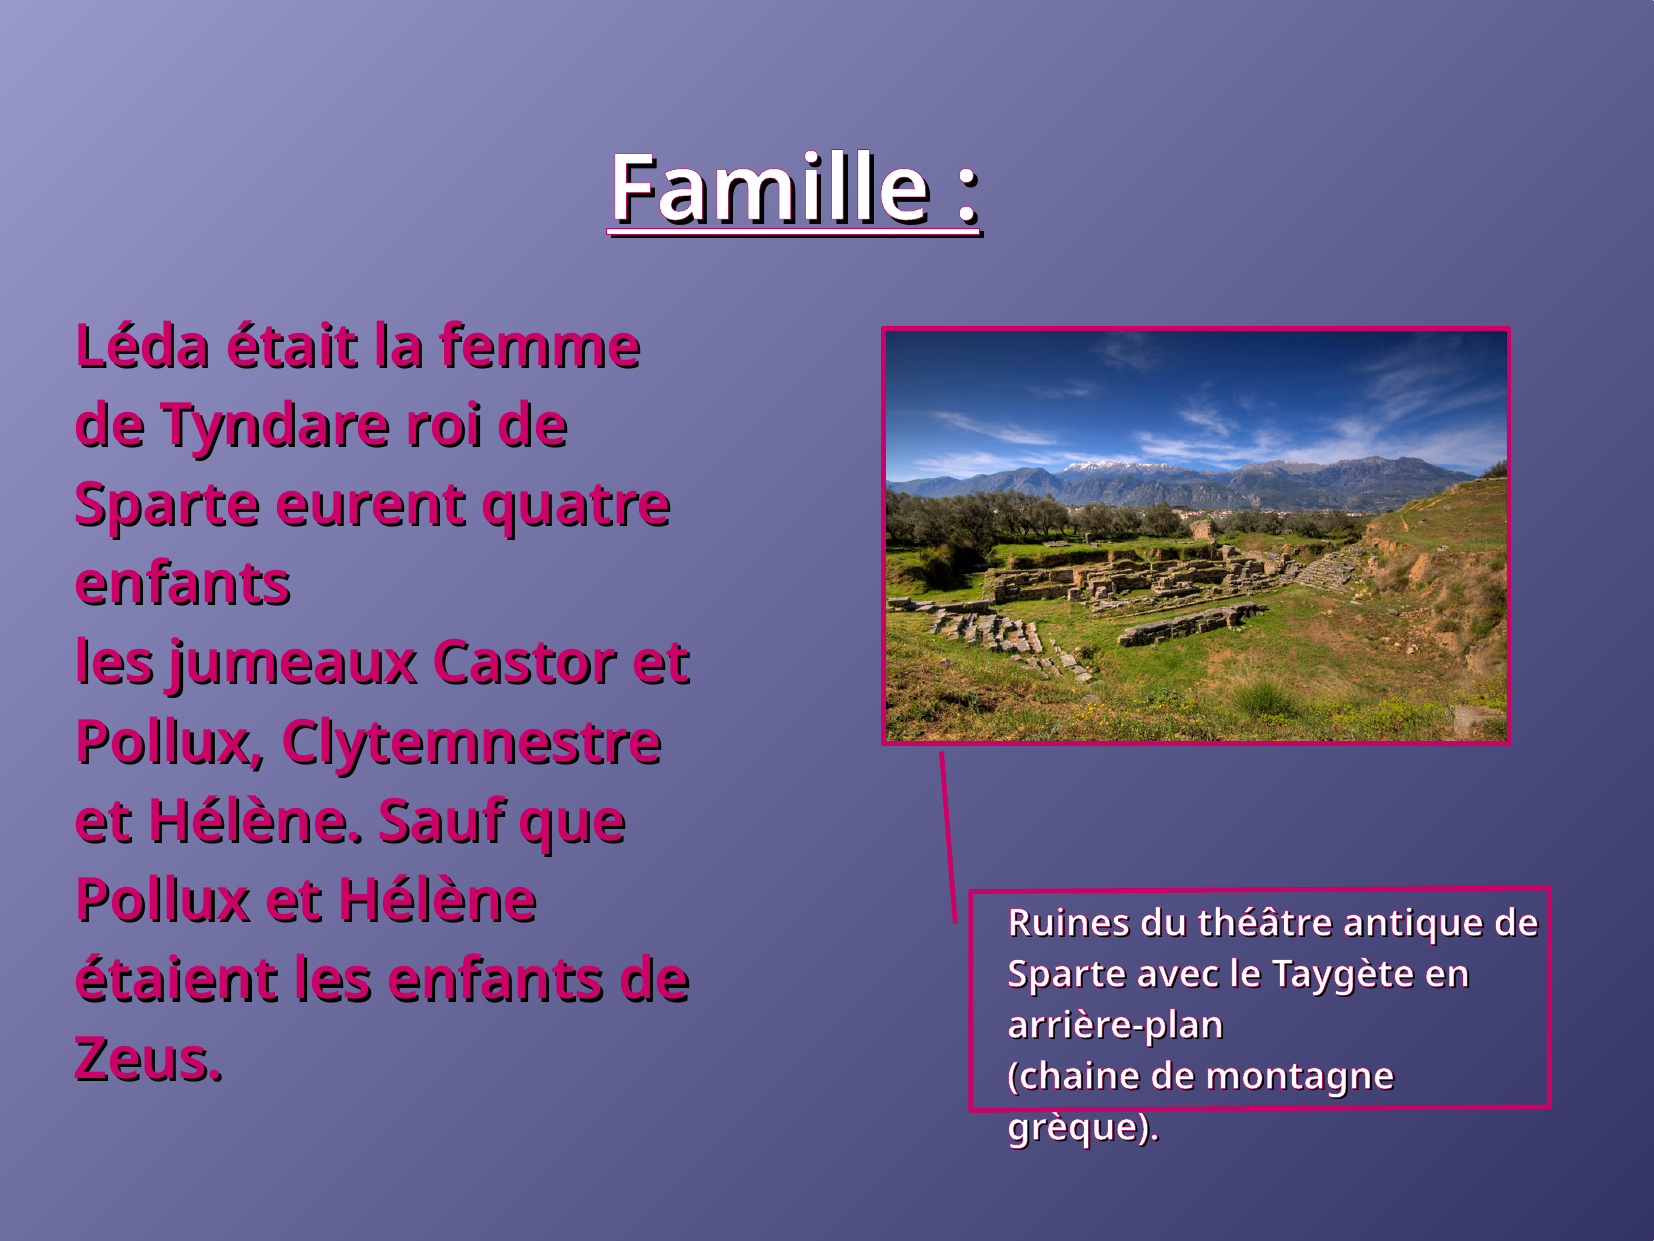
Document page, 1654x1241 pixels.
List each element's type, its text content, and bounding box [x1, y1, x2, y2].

picture [637, 388, 1123, 873]
text_box Ruines du théâtre antique de Sparte avec le Taygète en arrière-plan (chaine de montagne grèque). [992, 891, 1547, 1107]
text_box Léda était la femme de Tyndare roi de Sparte eurent quatre enfants les jumeaux Castor et Pollux, Clytemnestre et Hélène. Sauf que Pollux et Hélène étaient les enfants de Zeus. [59, 295, 721, 929]
text_box Famille : [476, 113, 1109, 287]
picture [885, 330, 1507, 742]
text_box Ruines du théâtre antique de Sparte avec le Taygète en arrière-plan (chaine de montagne grèque). [992, 888, 1560, 1202]
